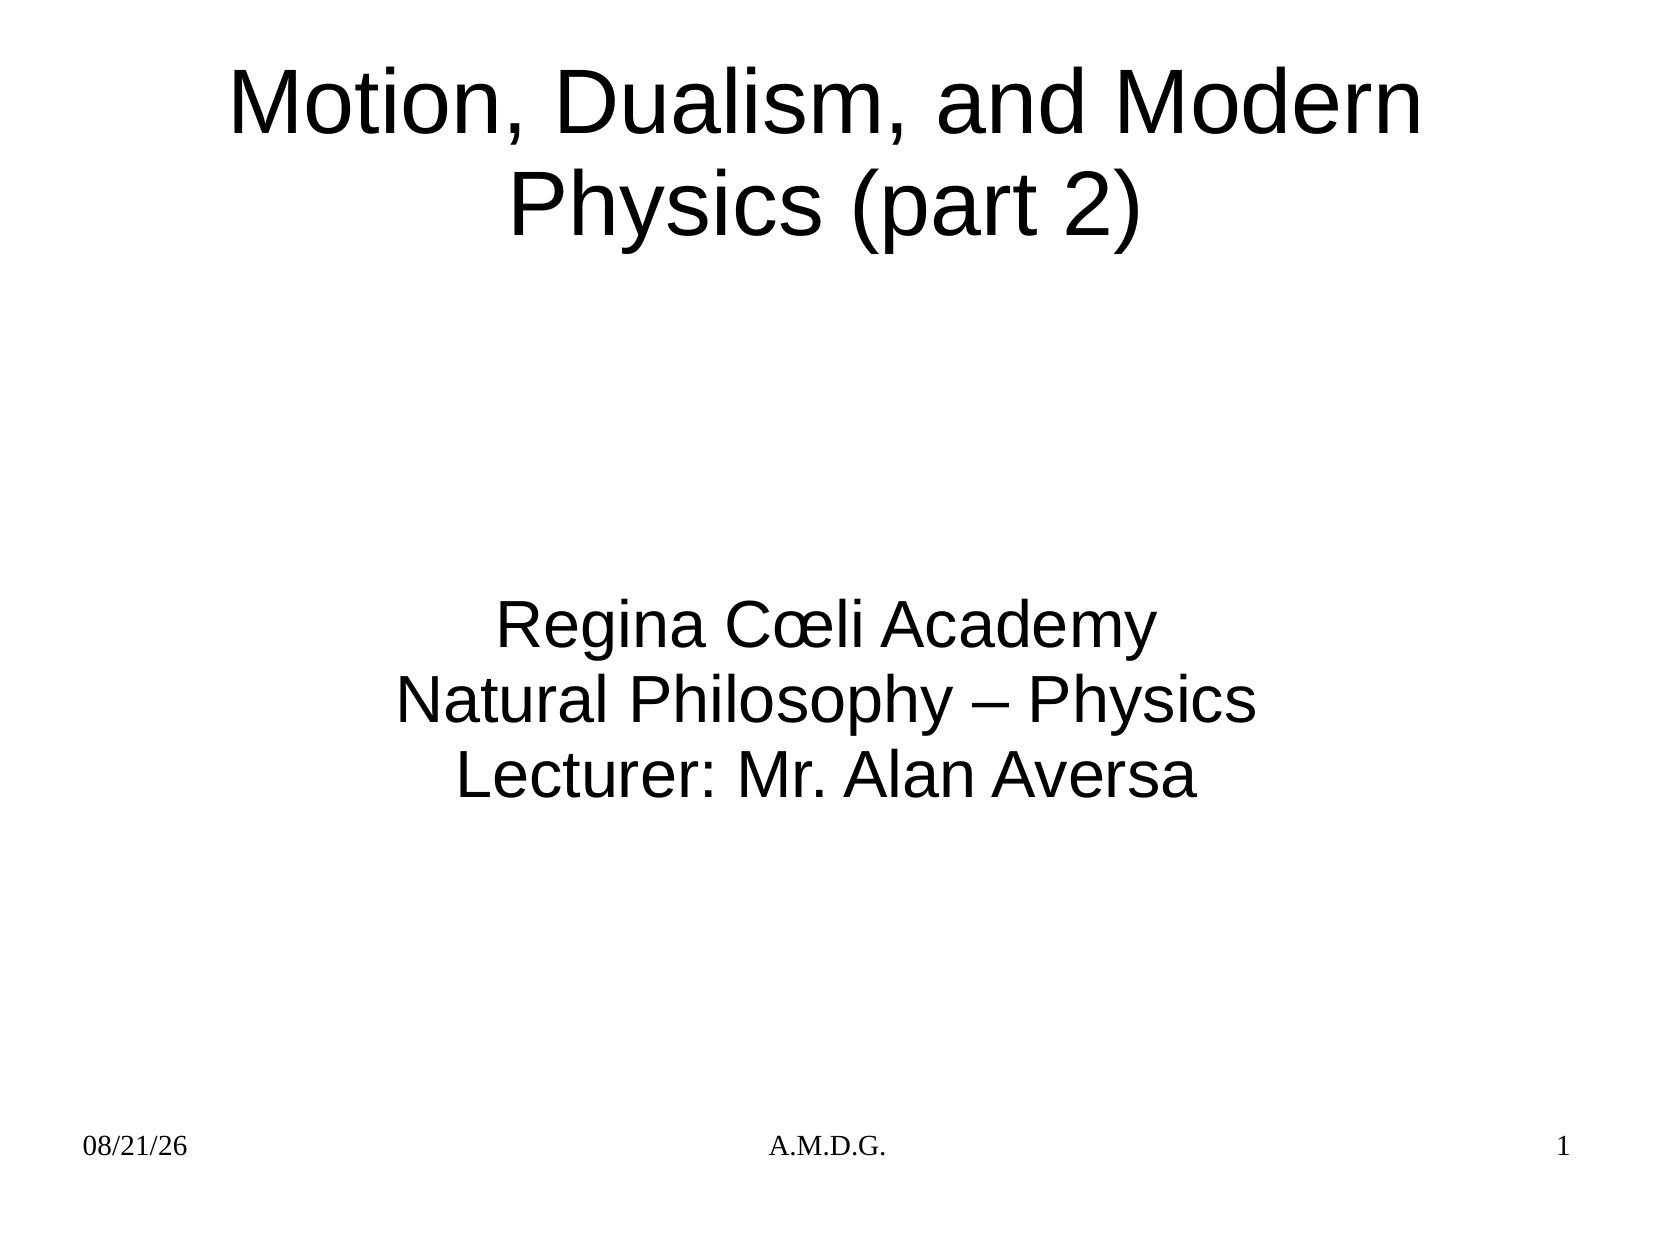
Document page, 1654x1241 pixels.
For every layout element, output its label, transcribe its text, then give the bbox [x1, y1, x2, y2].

subtitle Regina Cœli Academy Natural Philosophy – Physics Lecturer: Mr. Alan Aversa [82, 290, 1571, 1109]
title Motion, Dualism, and Modern Physics (part 2) [82, 49, 1571, 257]
